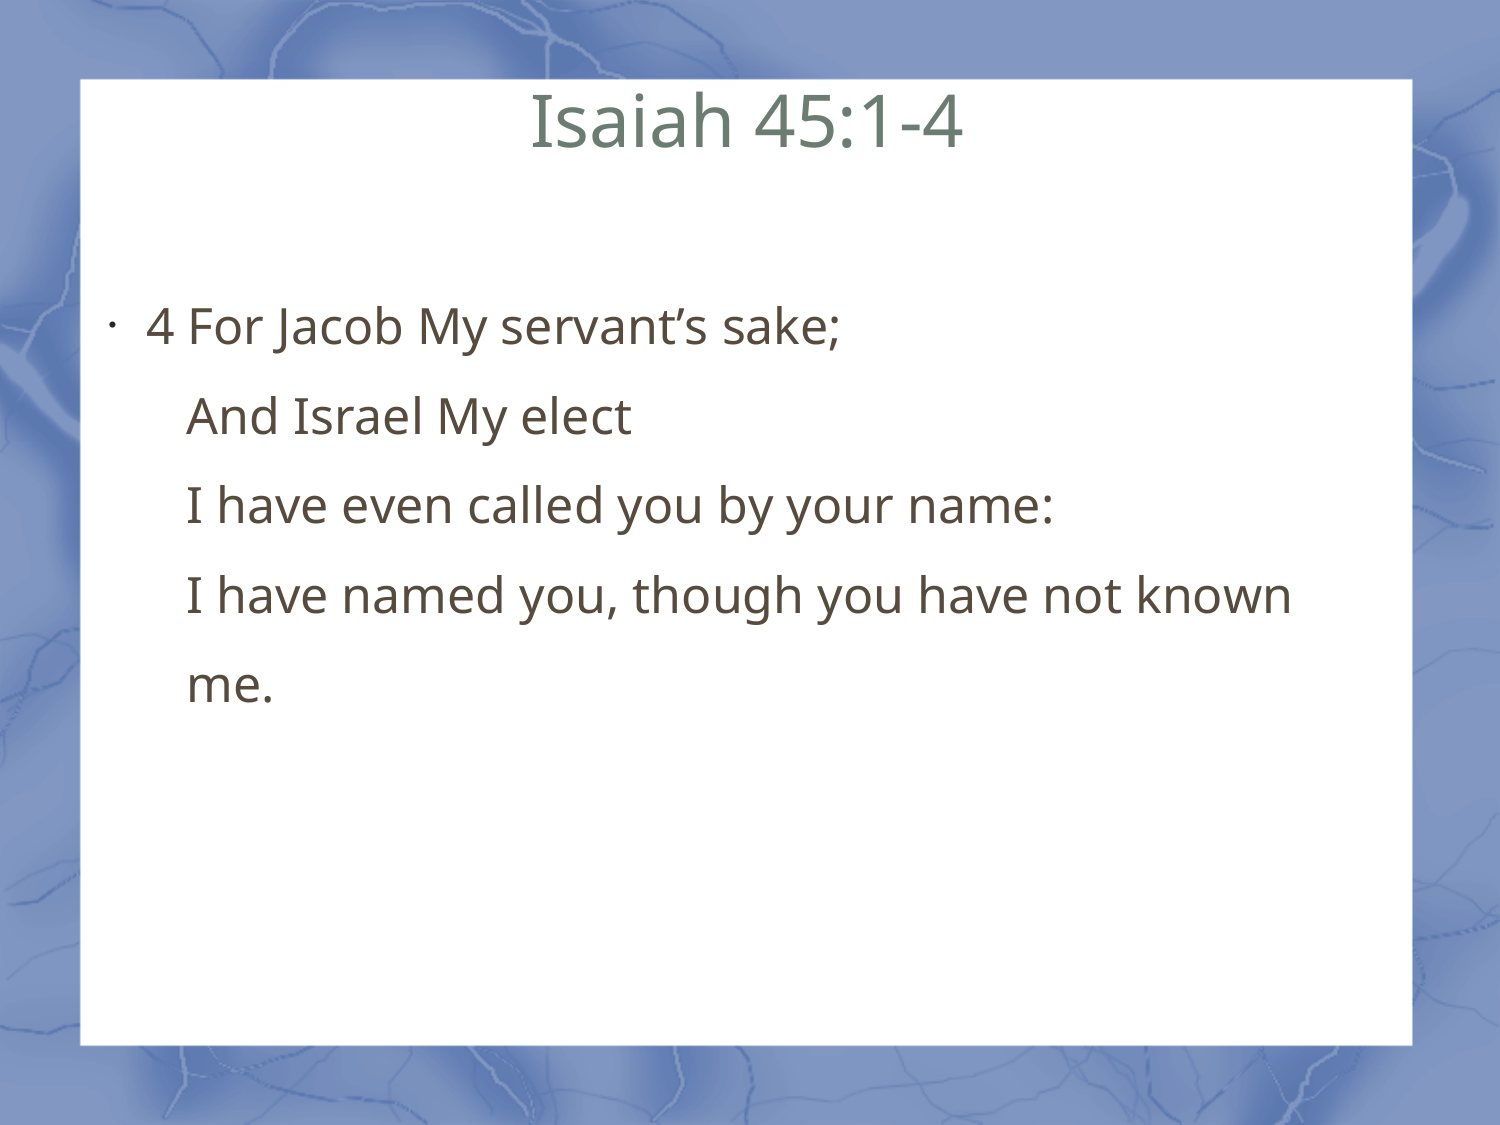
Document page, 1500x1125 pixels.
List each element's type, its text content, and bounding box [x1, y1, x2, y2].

title Isaiah 45:1-4 [69, 66, 1425, 238]
list 4 For Jacob My servant’s sake; And Israel My elect I have even called you by your name: I have named you, though you have not known me. [75, 287, 1425, 1005]
picture [0, 0, 1500, 1125]
